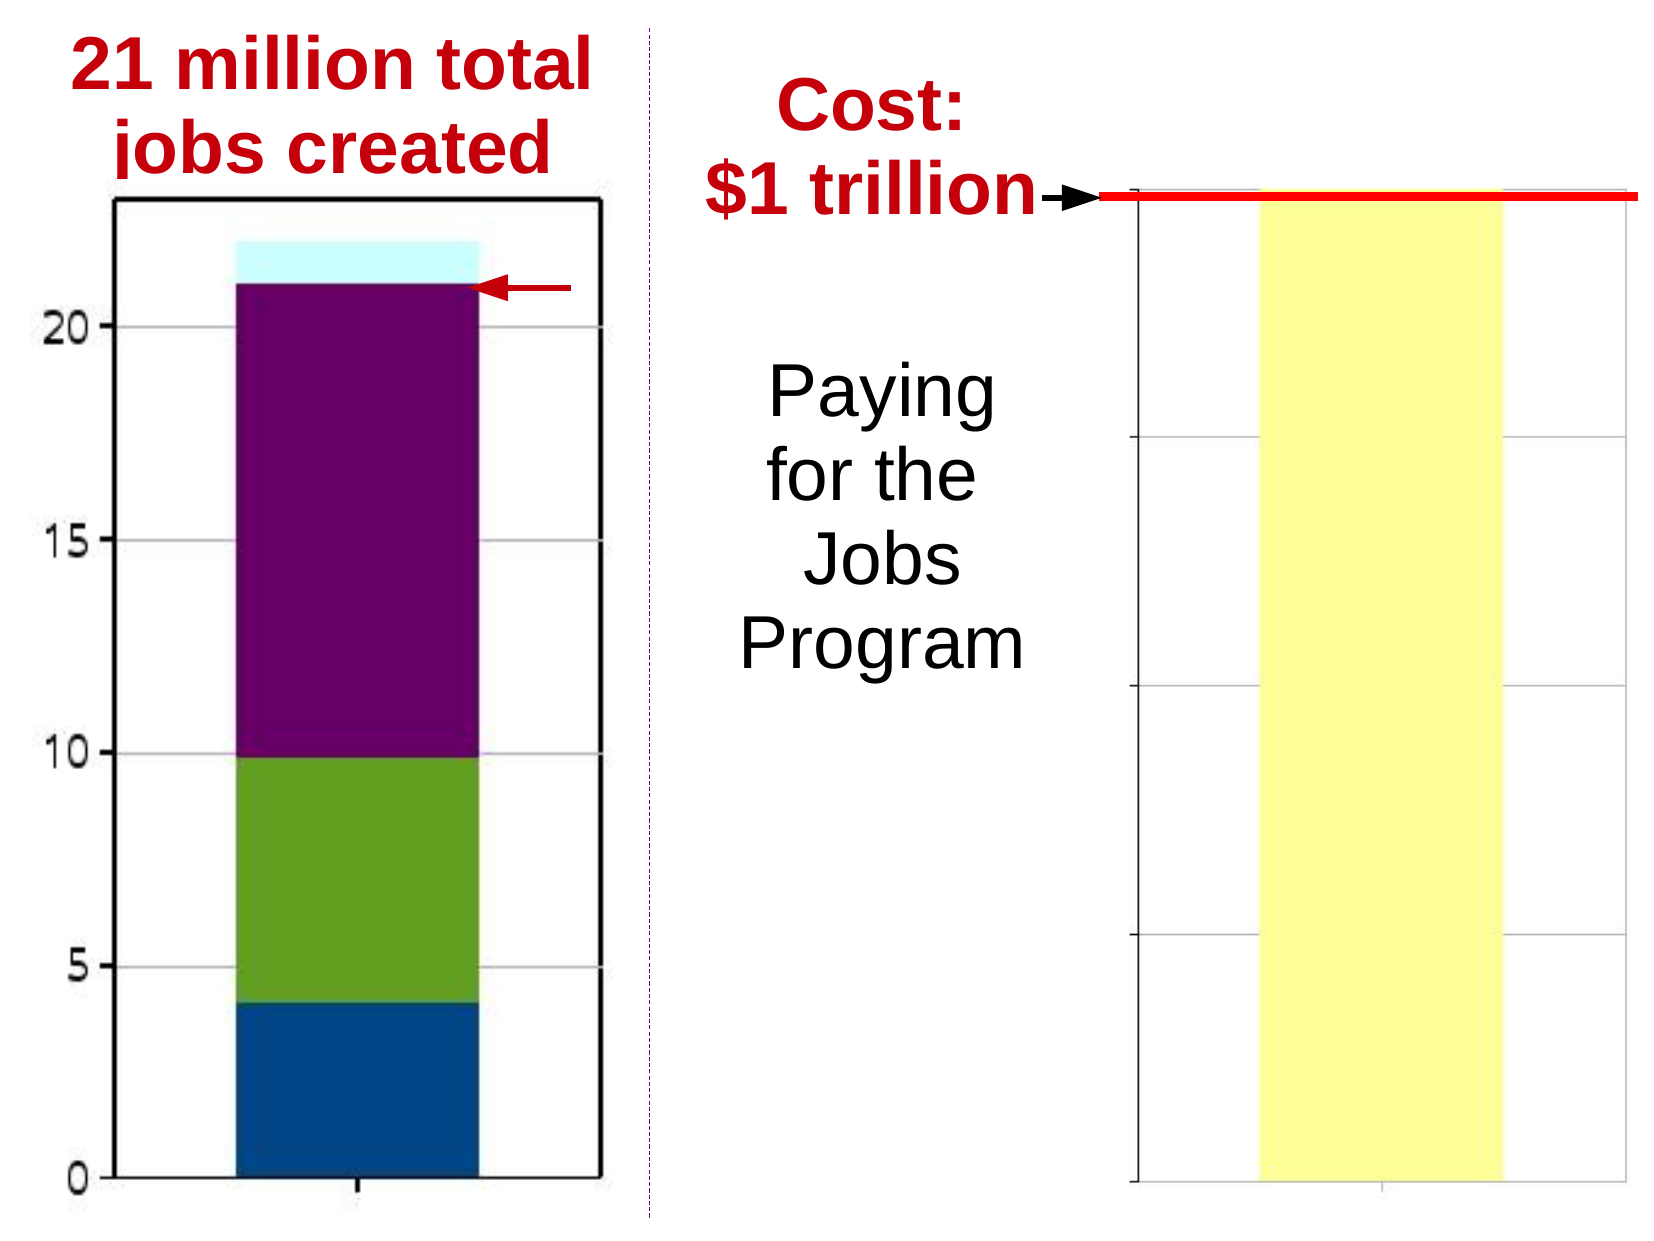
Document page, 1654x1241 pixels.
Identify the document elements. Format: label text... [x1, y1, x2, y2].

picture [1082, 161, 1638, 196]
text_box Paying for the Jobs Program [685, 341, 1081, 693]
text_box Cost: $1 trillion [662, 55, 1082, 239]
text_box 21 million total jobs created [36, 13, 630, 197]
picture [1080, 200, 1638, 1211]
picture [30, 179, 616, 1231]
